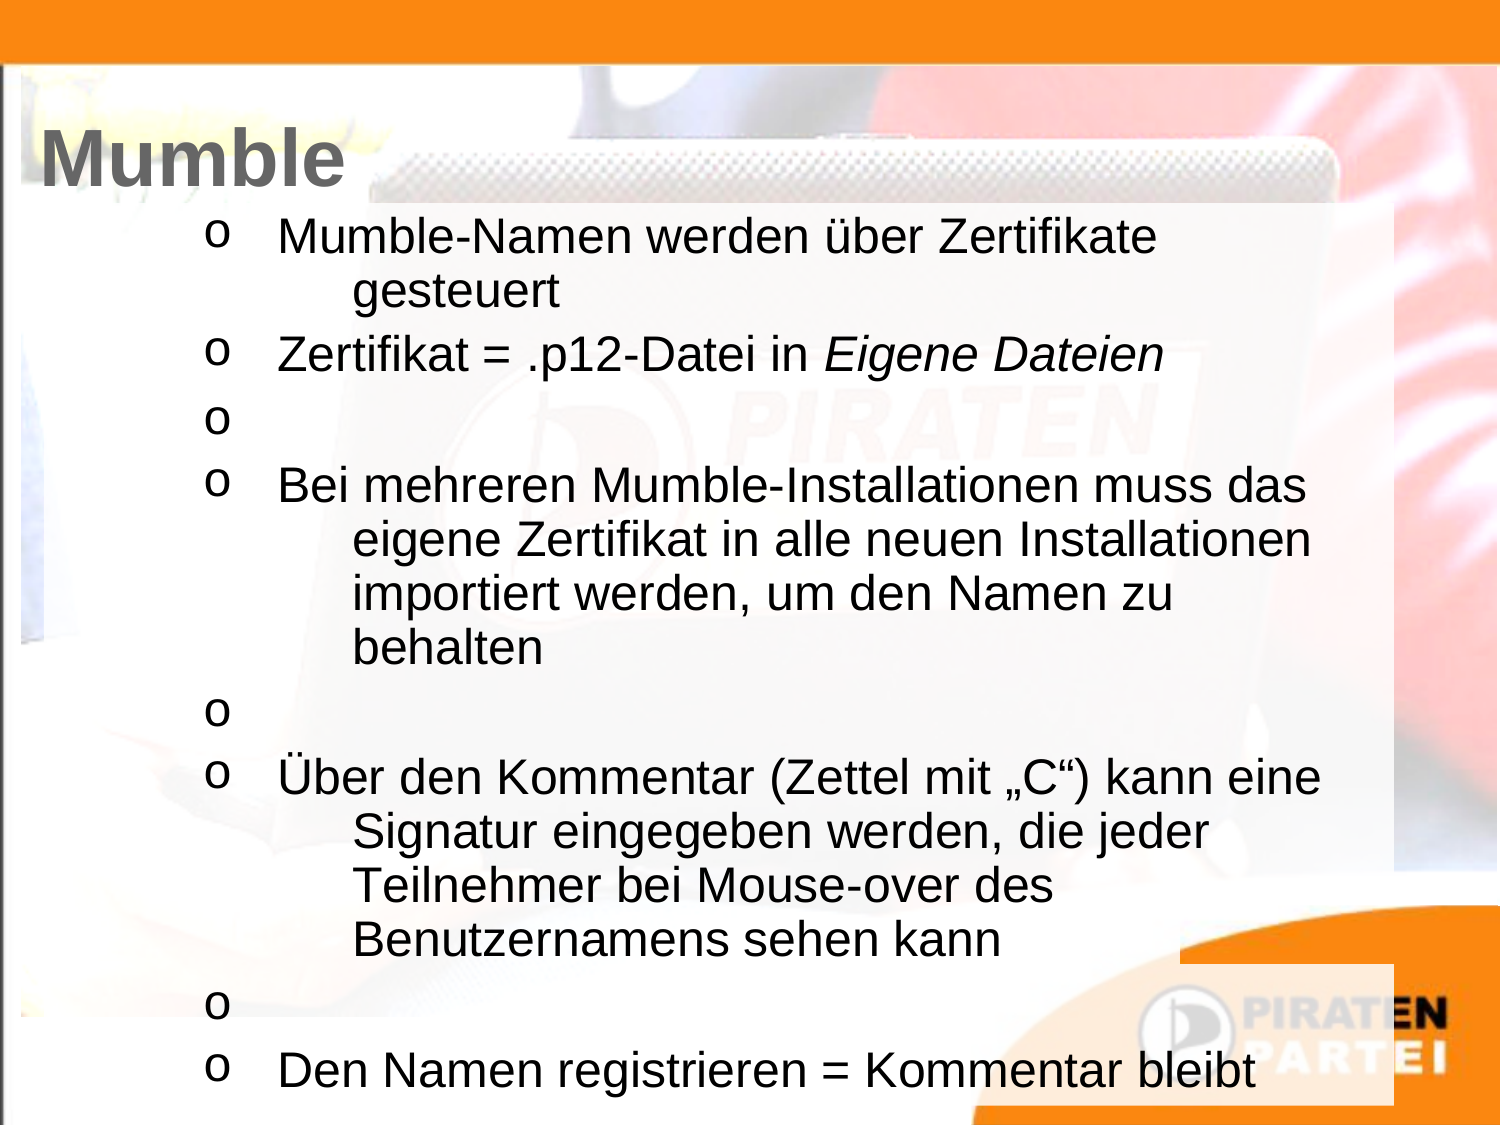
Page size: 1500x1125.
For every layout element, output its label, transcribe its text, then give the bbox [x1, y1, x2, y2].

picture [21, 66, 1500, 1125]
list Mumble-Namen werden über Zertifikate gesteuert Zertifikat = .p12-Datei in Eigene Dateien Bei mehreren Mumble-Installationen muss das eigene Zertifikat in alle neuen Installationen importiert werden, um den Namen zu behalten Über den Kommentar (Zettel mit „C“) kann eine Signatur eingegeben werden, die jeder Teilnehmer bei Mouse-over des Benutzernamens sehen kann Den Namen registrieren = Kommentar bleibt [43, 203, 1394, 947]
title Mumble [24, 97, 1375, 212]
